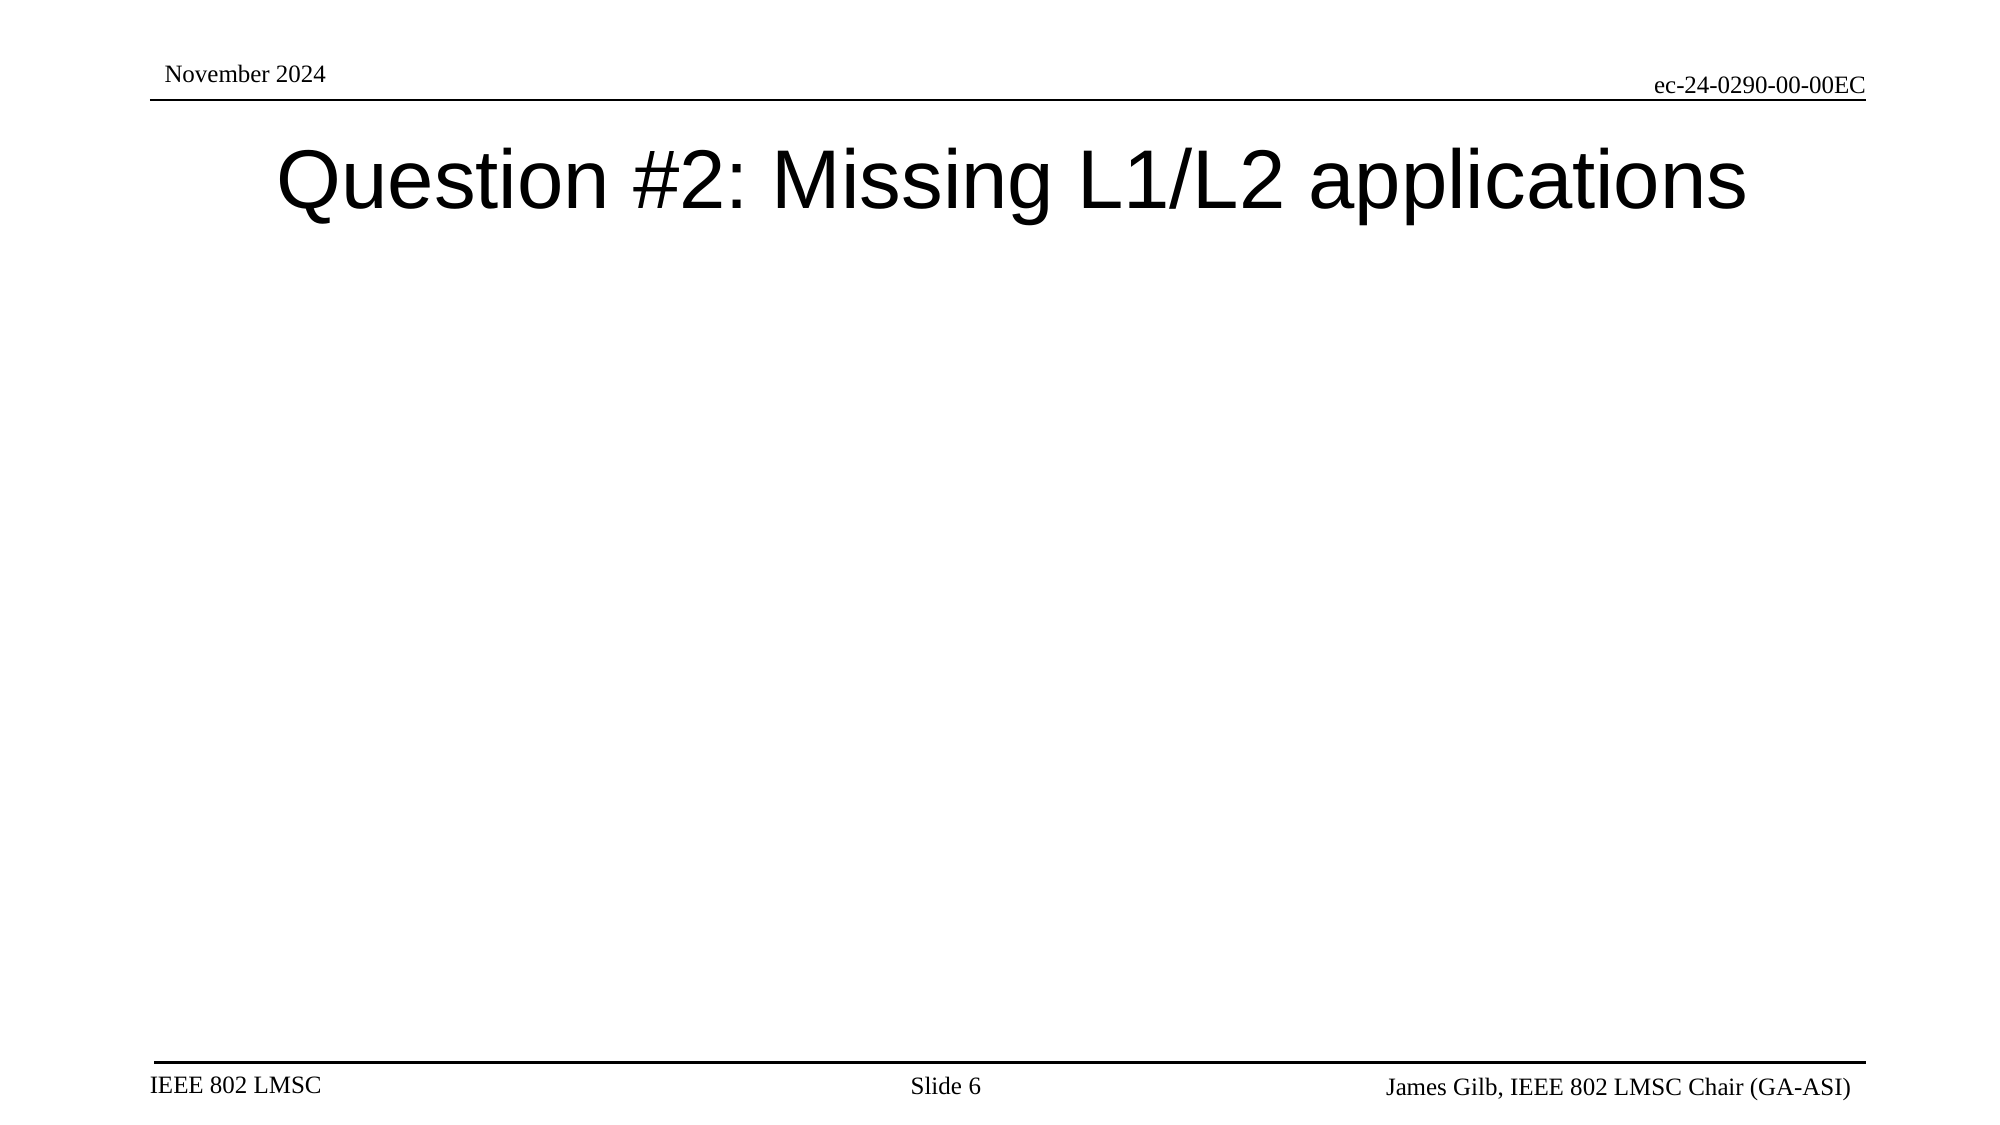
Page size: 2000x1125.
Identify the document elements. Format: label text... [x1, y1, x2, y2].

title Question #2: Missing L1/L2 applications [149, 112, 1900, 238]
